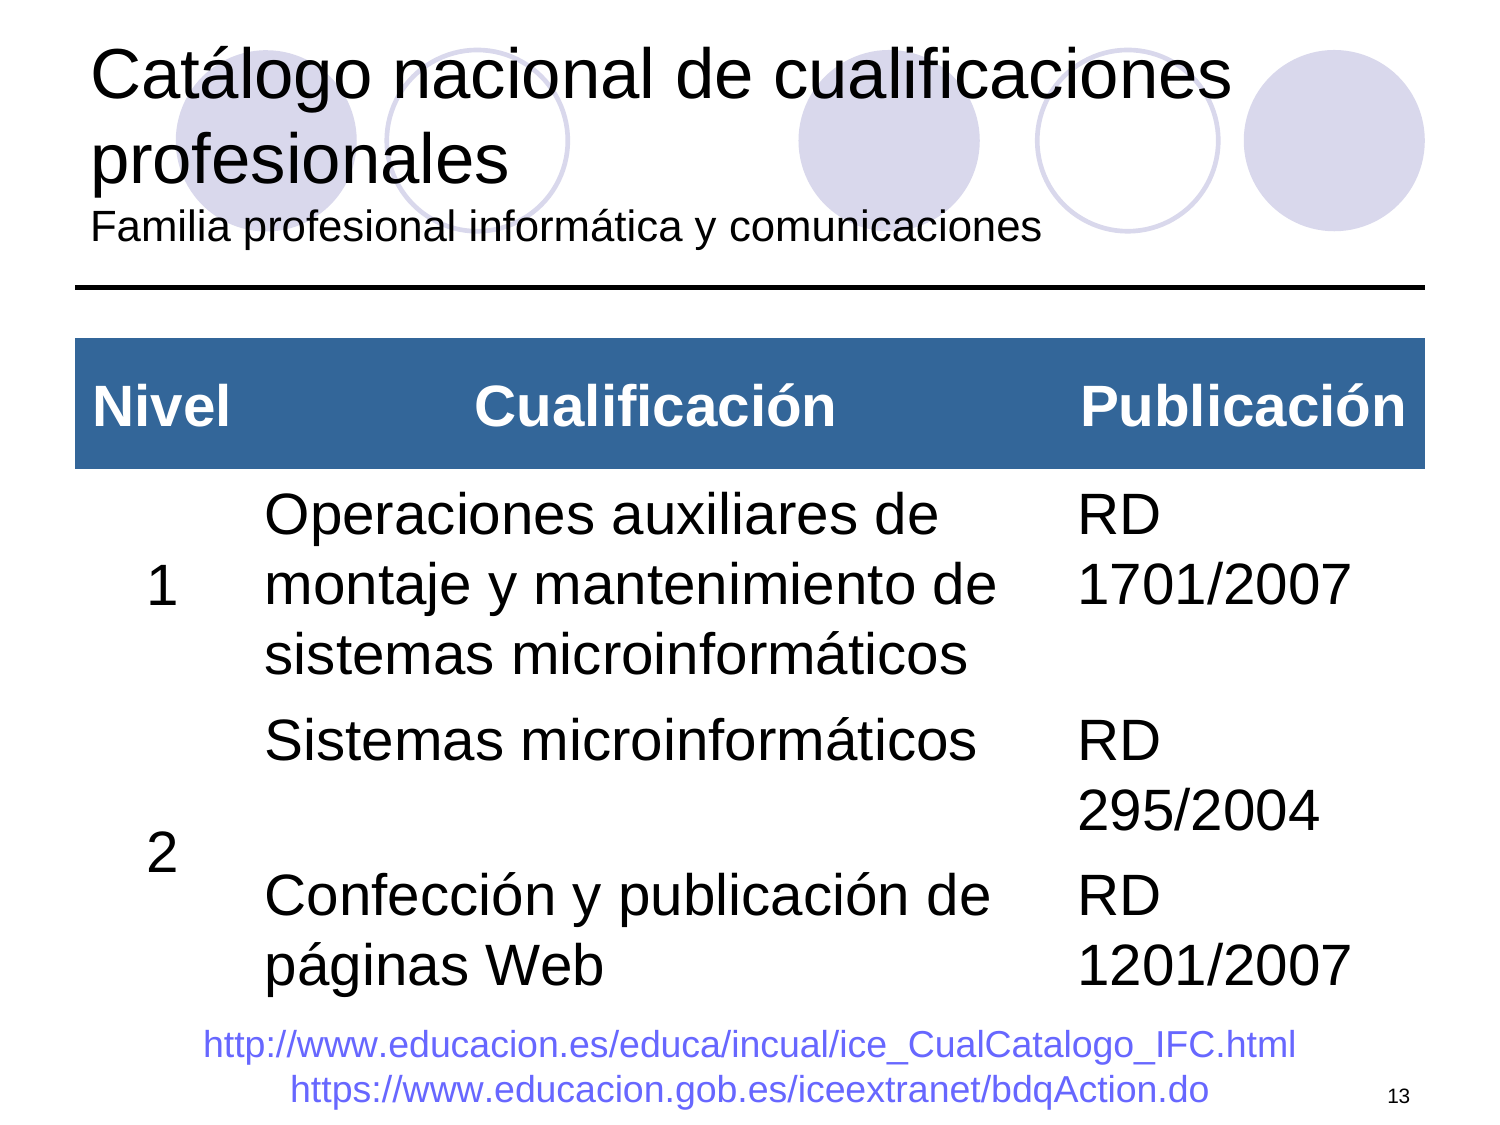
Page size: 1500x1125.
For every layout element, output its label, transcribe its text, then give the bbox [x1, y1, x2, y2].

table_header Cualificación [250, 338, 1063, 469]
table_cell RD 1701/2007 [1063, 469, 1425, 694]
table_cell Operaciones auxiliares de montaje y mantenimiento de sistemas microinformáticos [250, 469, 1063, 694]
table_cell 1 [75, 469, 250, 694]
table_header Publicación [1063, 338, 1425, 469]
title Catálogo nacional de cualificaciones profesionales Familia profesional informática y comunicaciones [75, 20, 1426, 258]
table_header Nivel [75, 338, 250, 469]
table_cell 2 [75, 694, 250, 1005]
text_box http://www.educacion.es/educa/incual/ice_CualCatalogo_IFC.html https://www.educacion.gob.es/iceextranet/bdqAction.do [0, 1012, 1500, 1125]
table_cell RD 295/2004 [1063, 694, 1425, 850]
table_cell Sistemas microinformáticos [250, 694, 1063, 850]
table_cell RD 1201/2007 [1063, 850, 1425, 1005]
table_cell Confección y publicación de páginas Web [250, 850, 1063, 1005]
